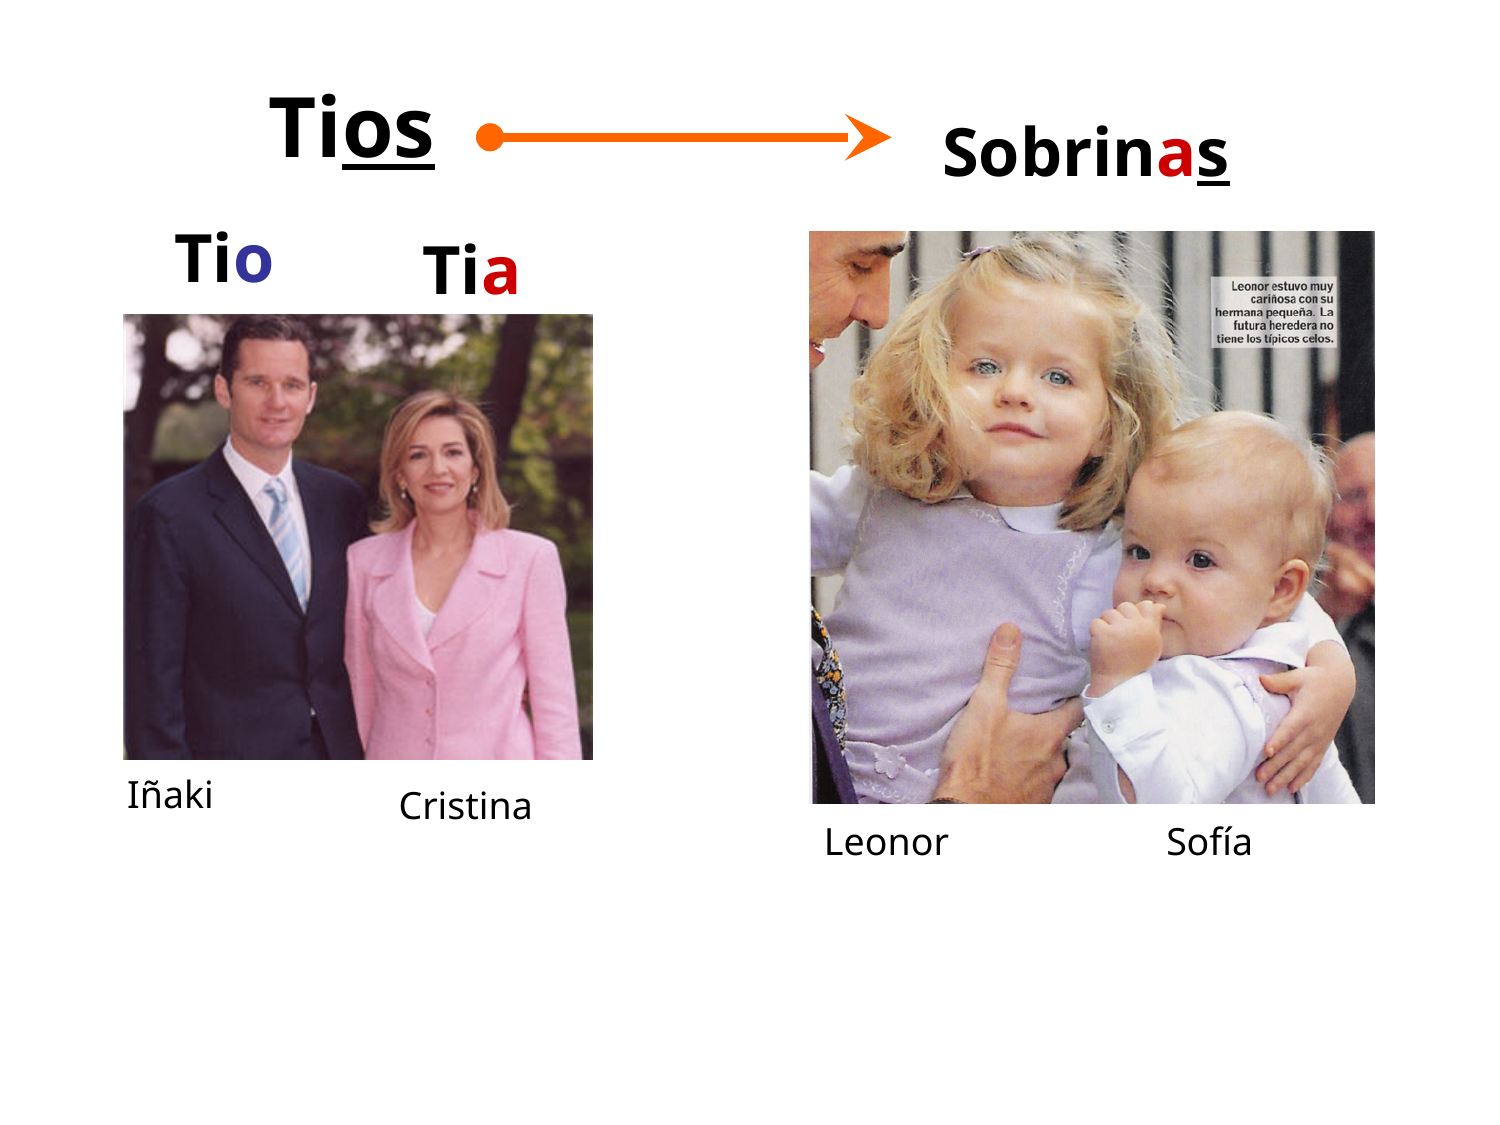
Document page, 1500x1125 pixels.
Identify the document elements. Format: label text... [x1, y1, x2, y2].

text_box Sofía [1151, 810, 1436, 872]
text_box Sobrinas [927, 101, 1341, 198]
text_box Tio [159, 207, 313, 304]
text_box Tios [253, 66, 668, 182]
text_box Iñaki [112, 763, 396, 824]
picture [123, 314, 593, 760]
text_box Cristina [383, 774, 668, 836]
picture [809, 231, 1375, 804]
text_box Tia [407, 219, 822, 316]
text_box Leonor [809, 810, 1093, 872]
